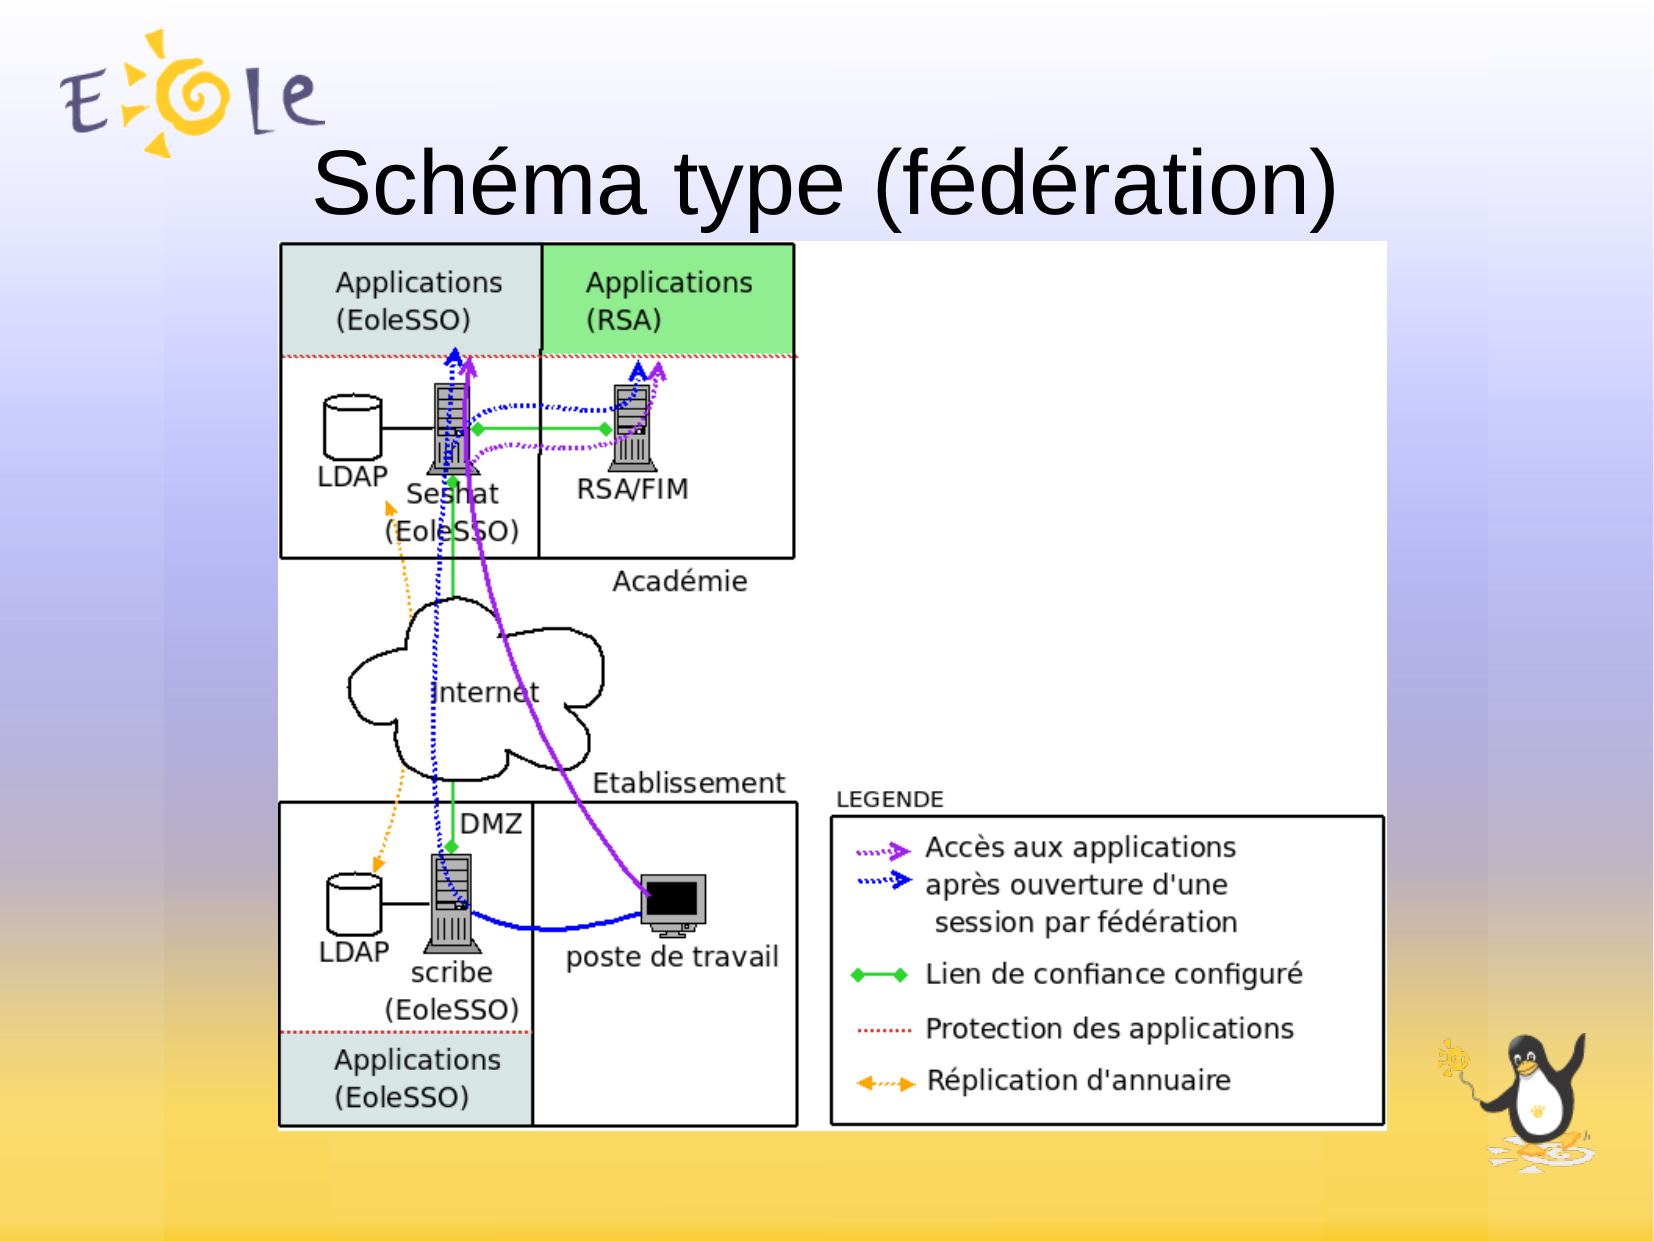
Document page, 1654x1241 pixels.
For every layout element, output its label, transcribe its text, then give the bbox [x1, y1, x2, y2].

picture [0, 0, 1654, 1241]
title Schéma type (fédération) [82, 86, 1571, 279]
